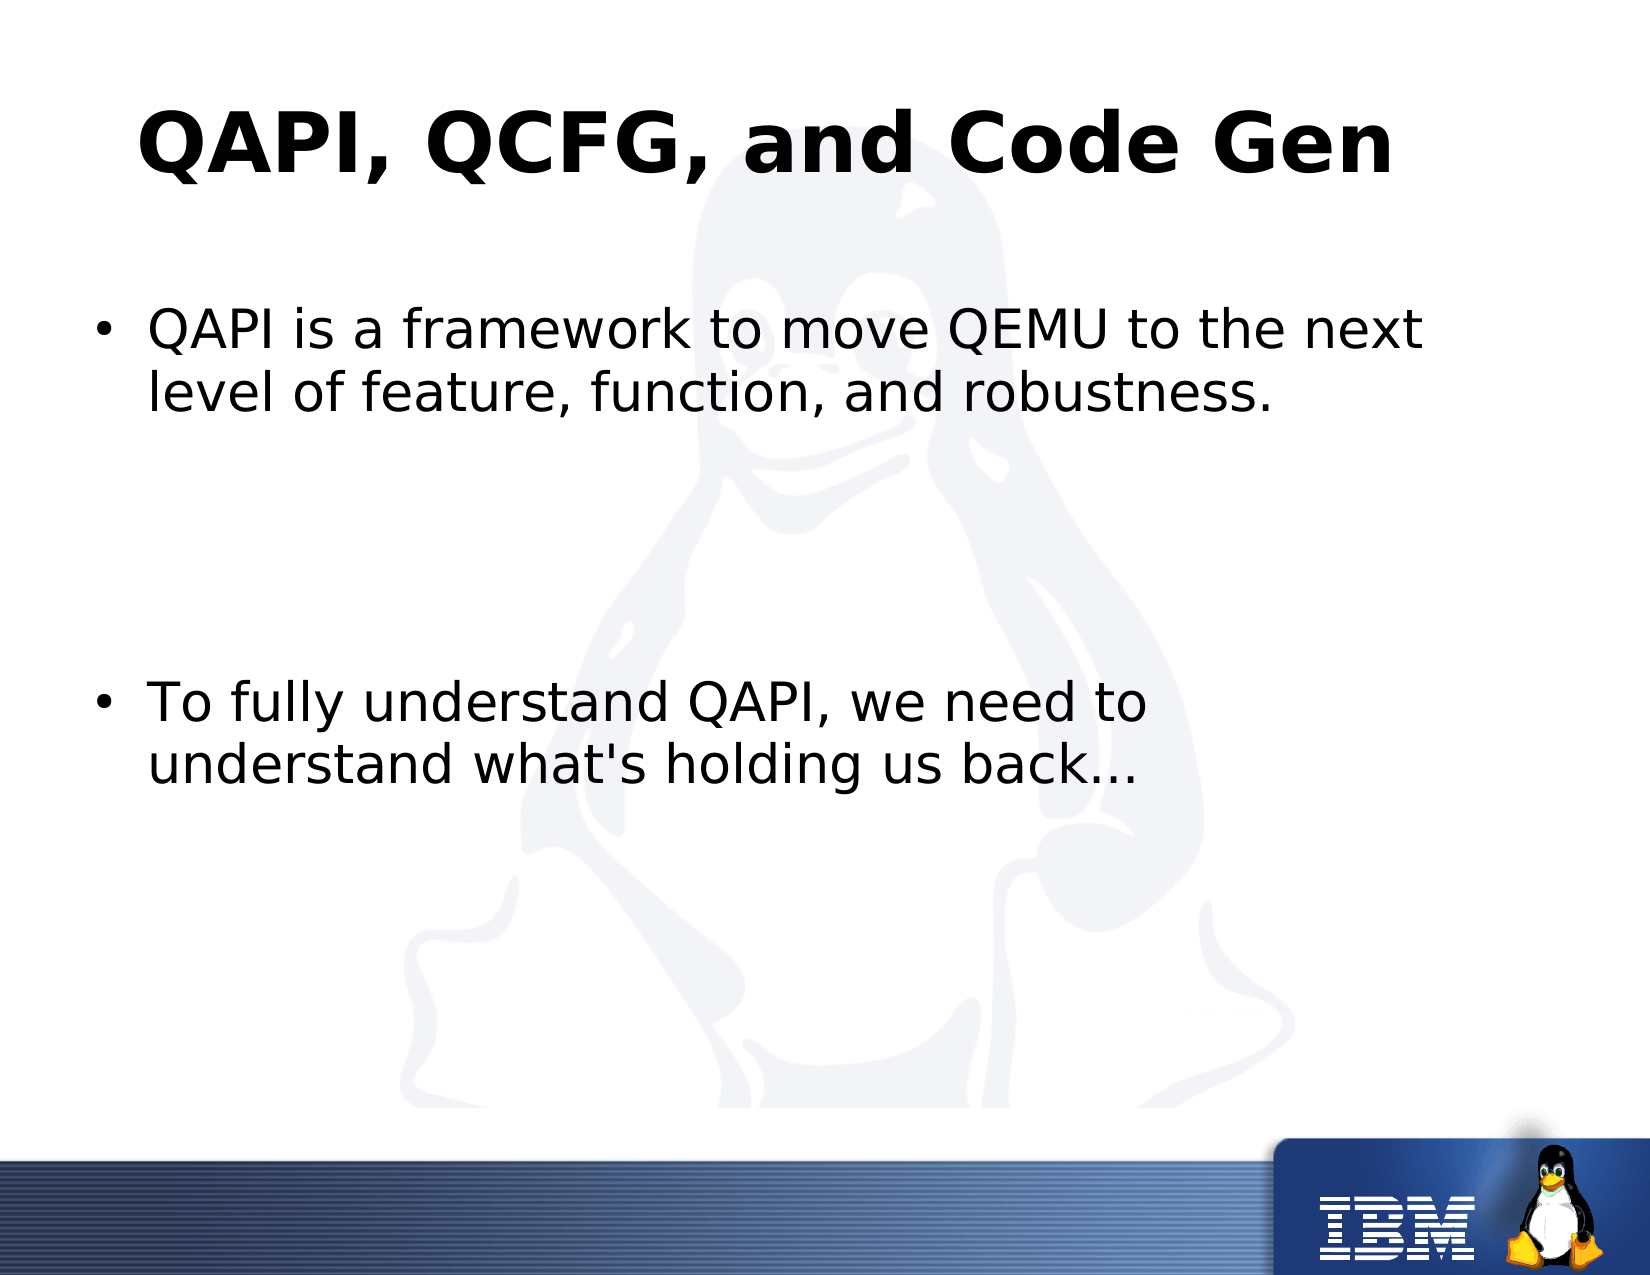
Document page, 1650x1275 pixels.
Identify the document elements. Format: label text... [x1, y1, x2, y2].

title QAPI, QCFG, and Code Gen [76, 76, 1457, 211]
list QAPI is a framework to move QEMU to the next level of feature, function, and robustness. To fully understand QAPI, we need to understand what's holding us back... [76, 221, 1457, 1171]
